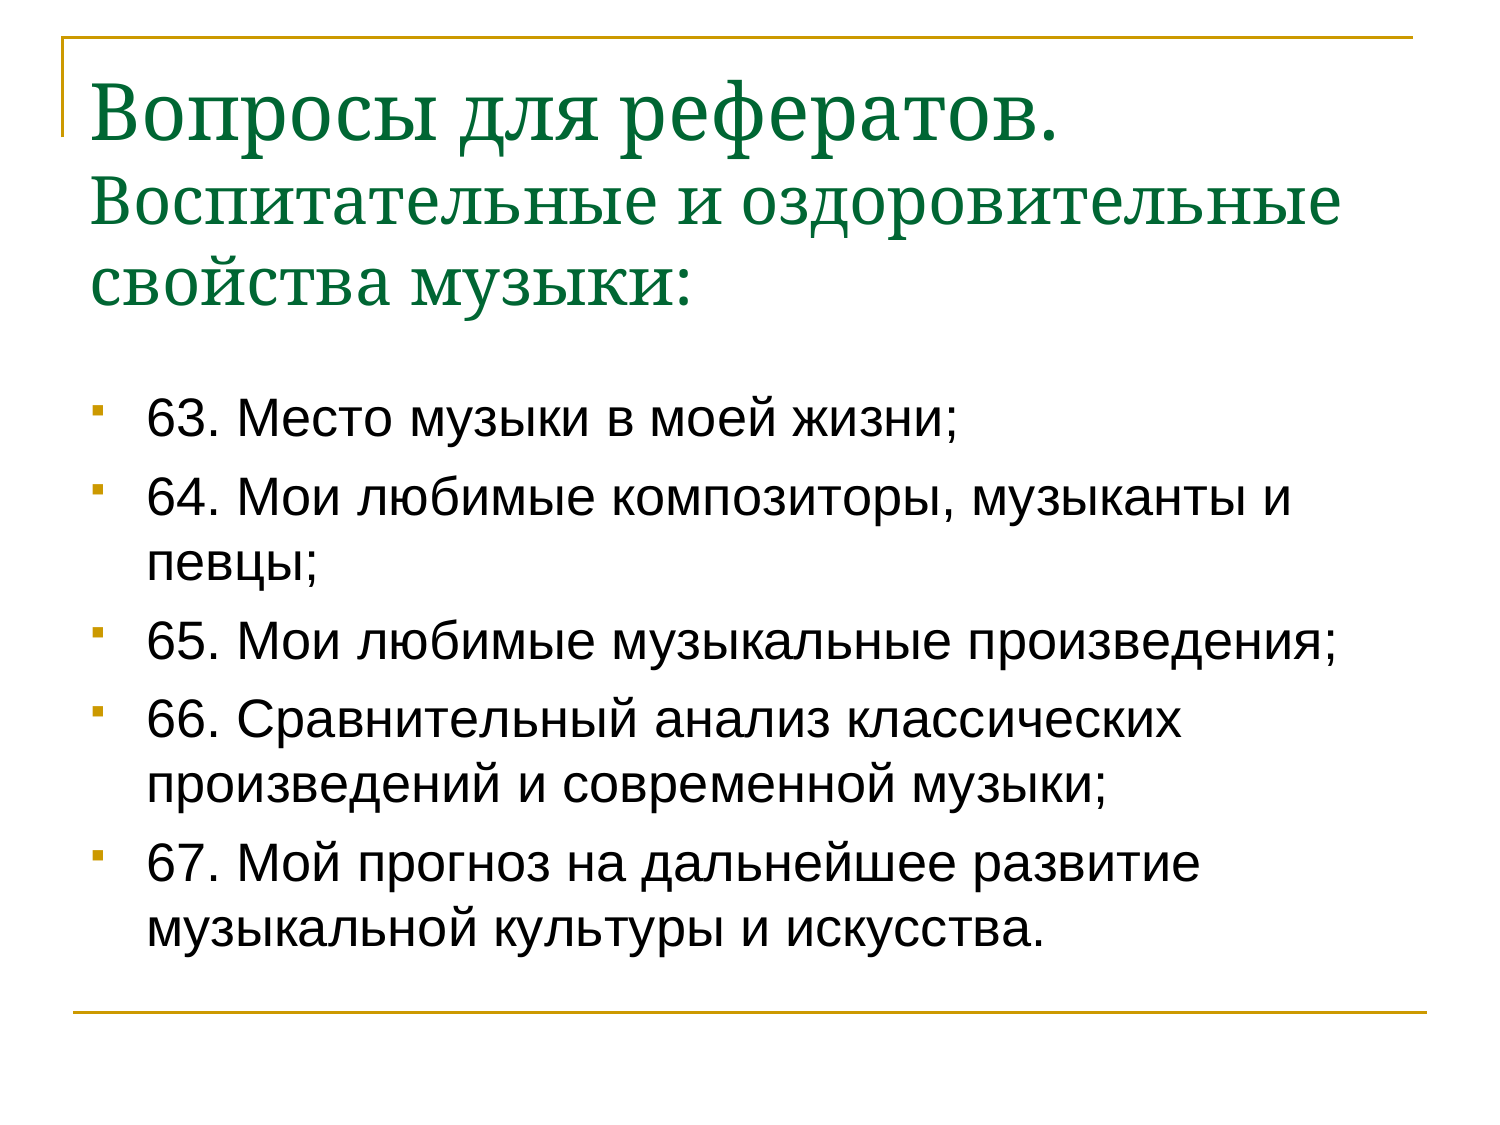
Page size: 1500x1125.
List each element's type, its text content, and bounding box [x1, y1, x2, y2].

list 63. Место музыки в моей жизни; 64. Мои любимые композиторы, музыканты и певцы; 65. Мои любимые музыкальные произведения; 66. Сравнительный анализ классических произведений и современной музыки; 67. Мой прогноз на дальнейшее развитие музыкальной культуры и искусства. [75, 375, 1426, 988]
title Вопросы для рефератов. Воспитательные и оздоровительные свойства музыки: [75, 45, 1426, 326]
